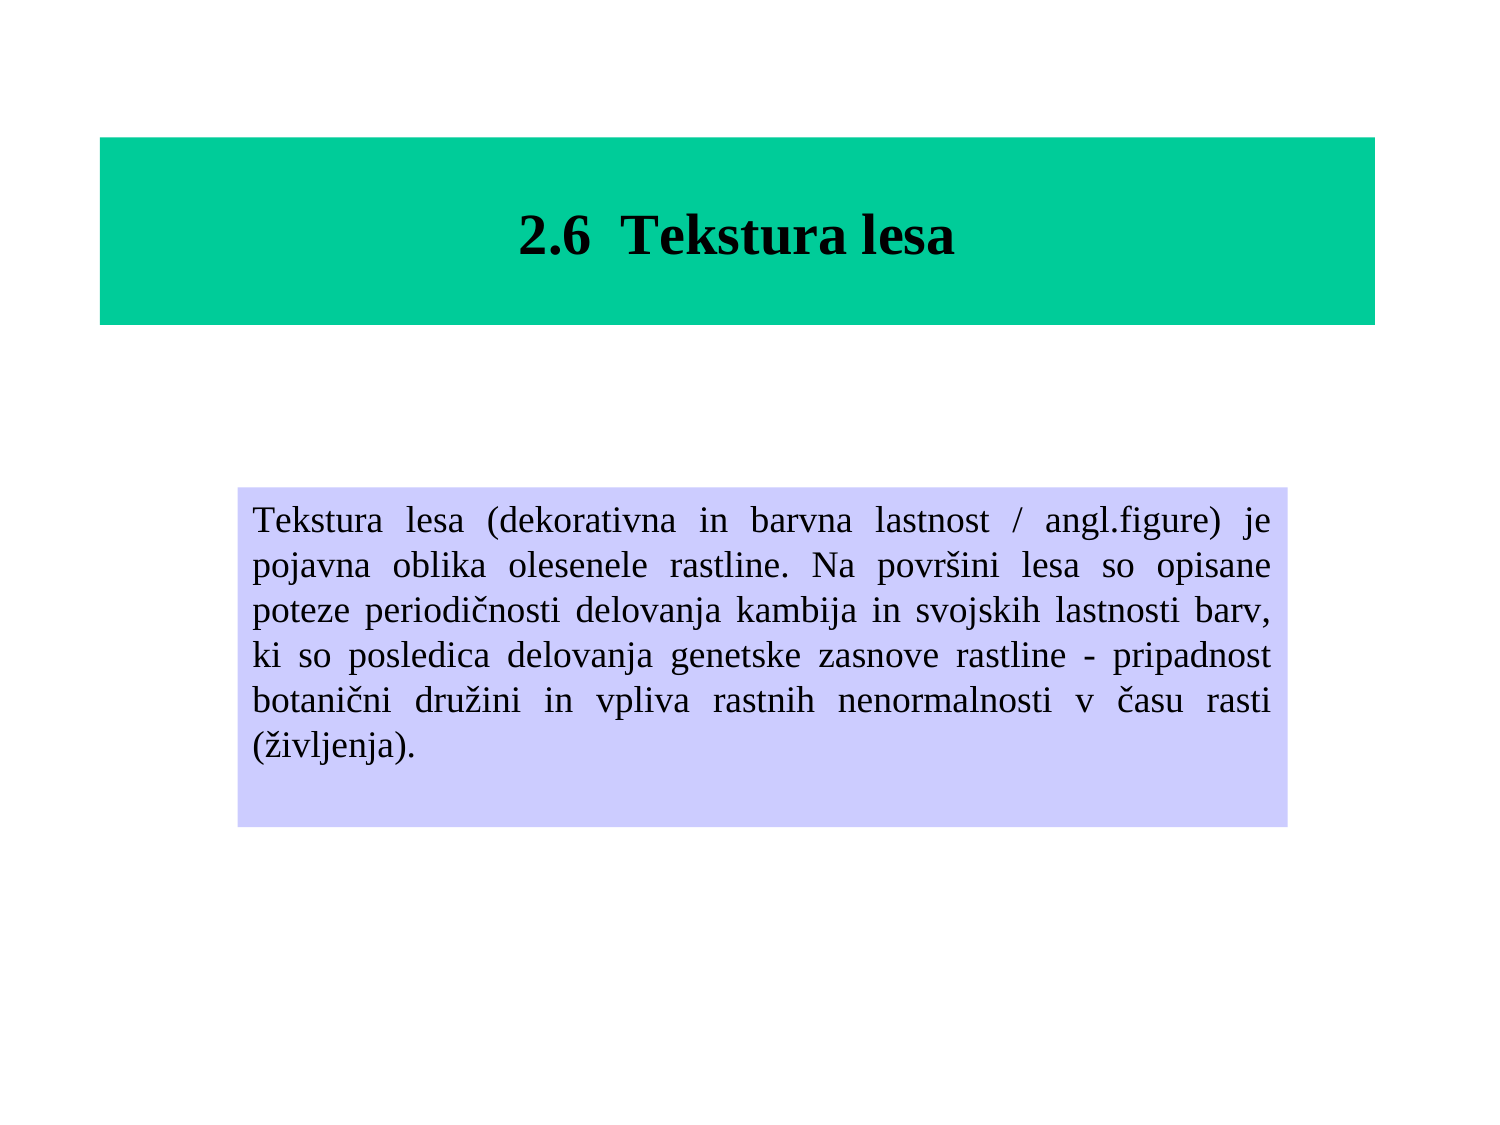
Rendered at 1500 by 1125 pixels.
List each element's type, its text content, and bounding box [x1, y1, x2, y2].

title 2.6 Tekstura lesa [99, 137, 1375, 325]
subtitle Tekstura lesa (dekorativna in barvna lastnost / angl.figure) je pojavna oblika olesenele rastline. Na površini lesa so opisane poteze periodičnosti delovanja kambija in svojskih lastnosti barv, ki so posledica delovanja genetske zasnove rastline - pripadnost botanični družini in vpliva rastnih nenormalnosti v času rasti (življenja). [237, 487, 1288, 828]
